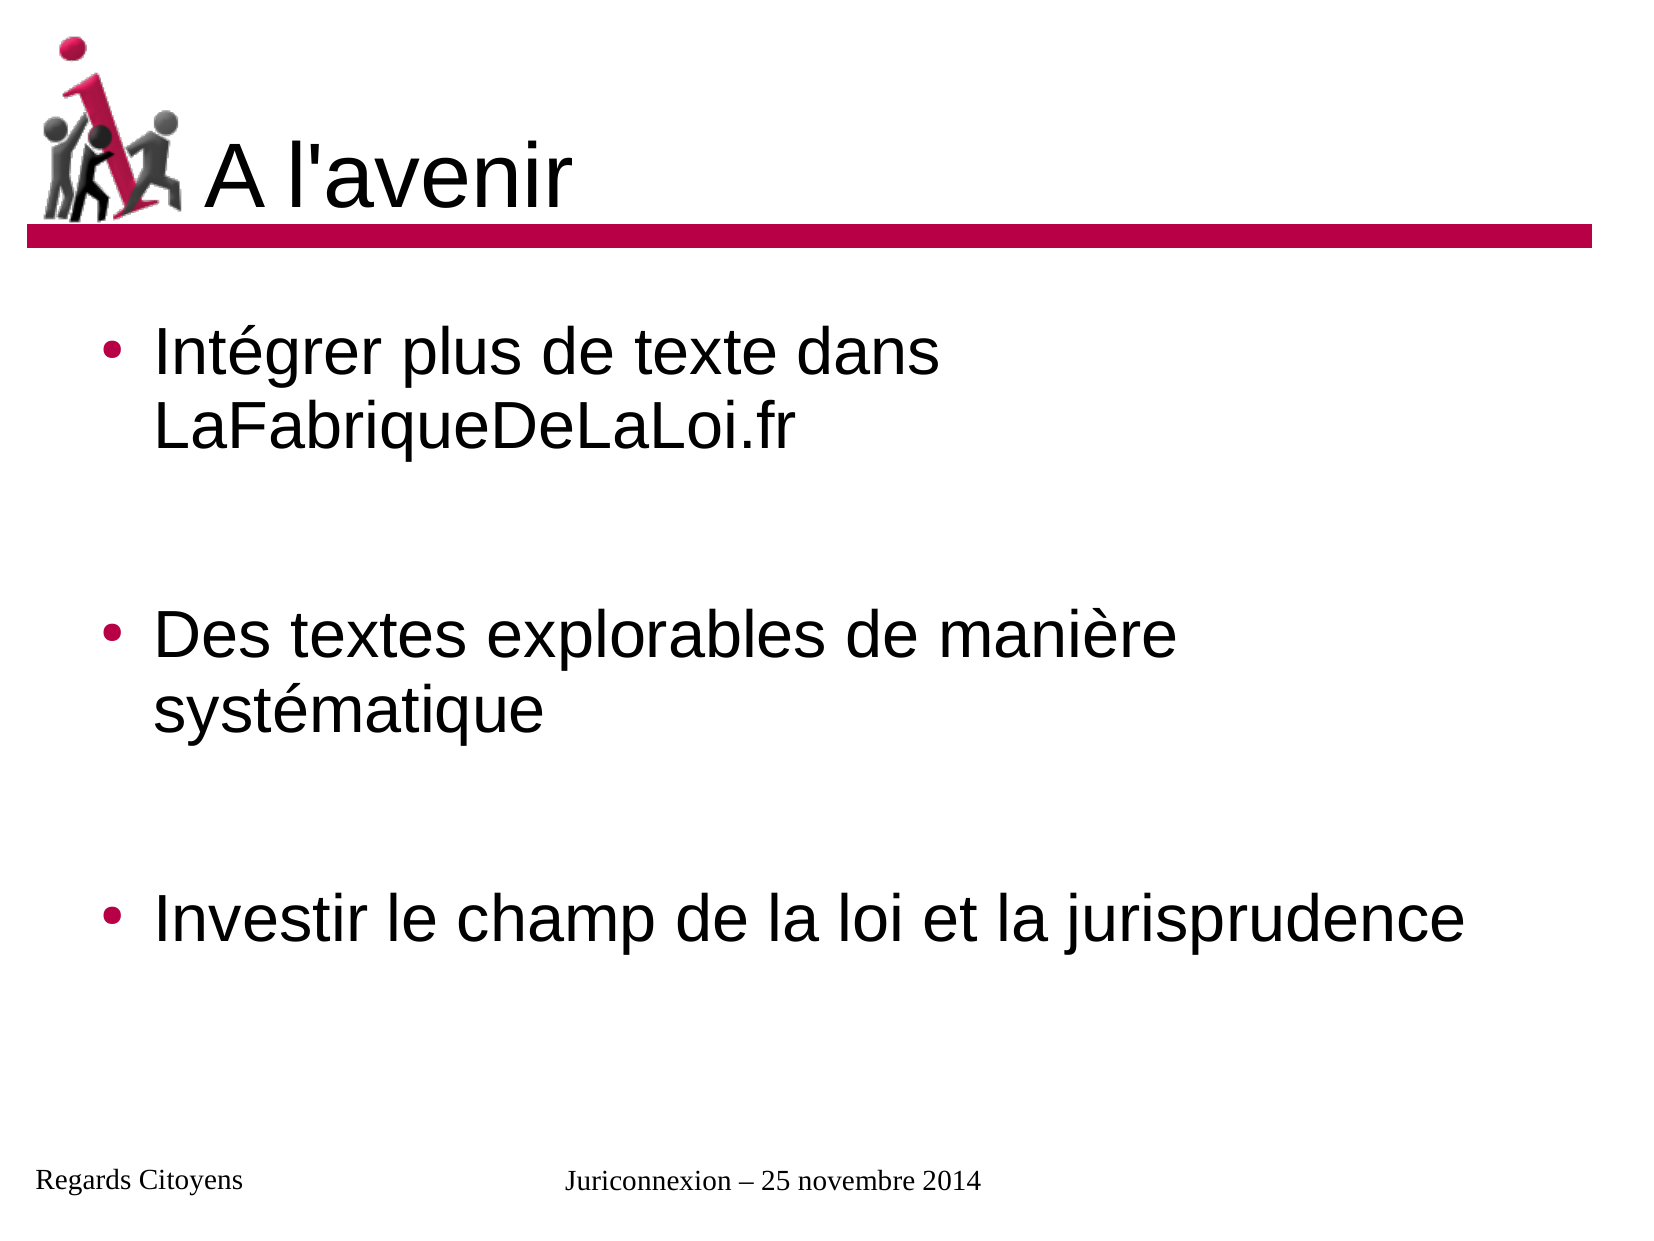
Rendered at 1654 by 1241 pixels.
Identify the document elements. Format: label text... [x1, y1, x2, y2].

picture [27, 31, 208, 224]
title A l'avenir [204, 72, 1593, 280]
list Intégrer plus de texte dans LaFabriqueDeLaLoi.fr Des textes explorables de manière systématique Investir le champ de la loi et la jurisprudence [82, 313, 1571, 1034]
